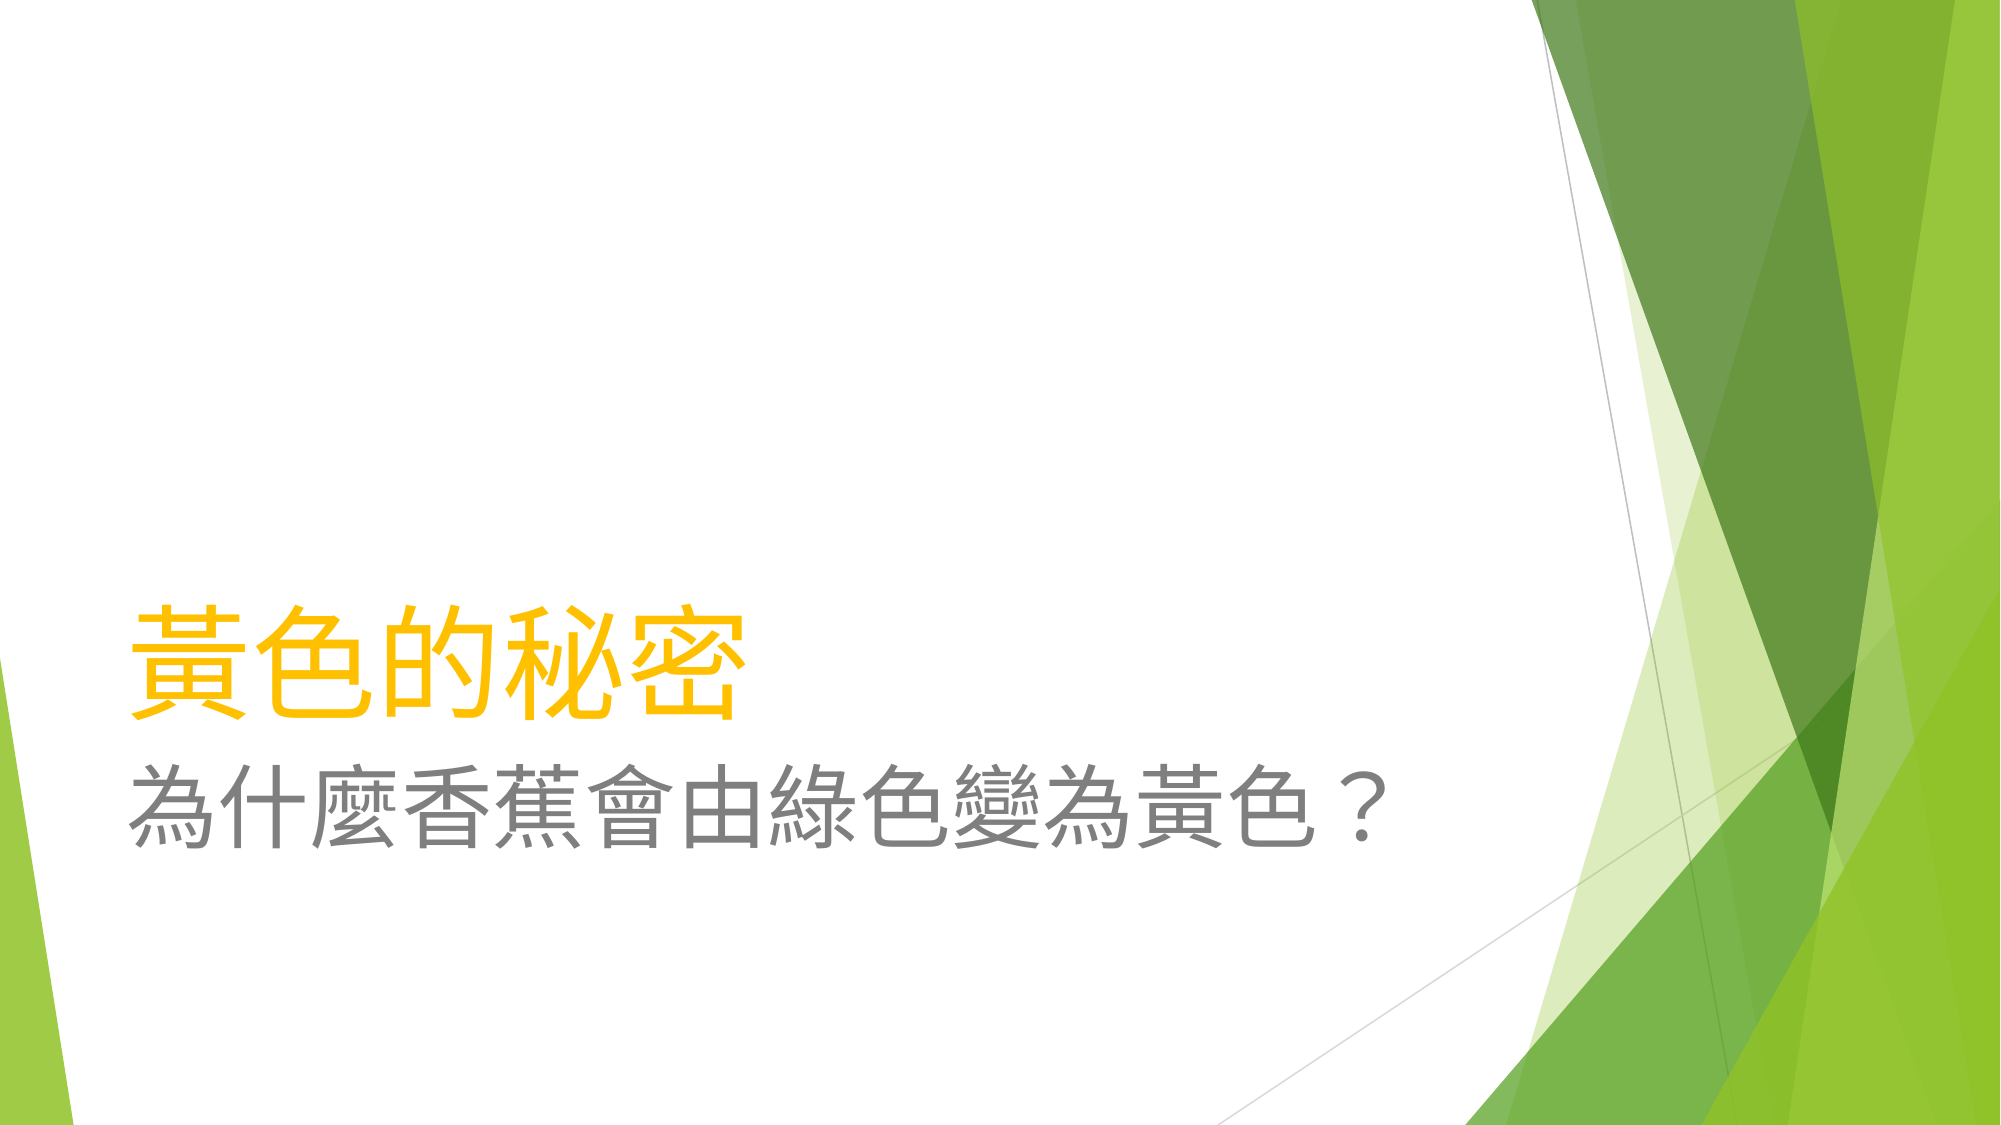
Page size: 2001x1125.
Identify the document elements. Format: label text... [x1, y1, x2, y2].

list 為什麼香蕉會由綠色變為黃色？ [111, 742, 1627, 884]
title 黃色的秘密 [111, 443, 1522, 742]
